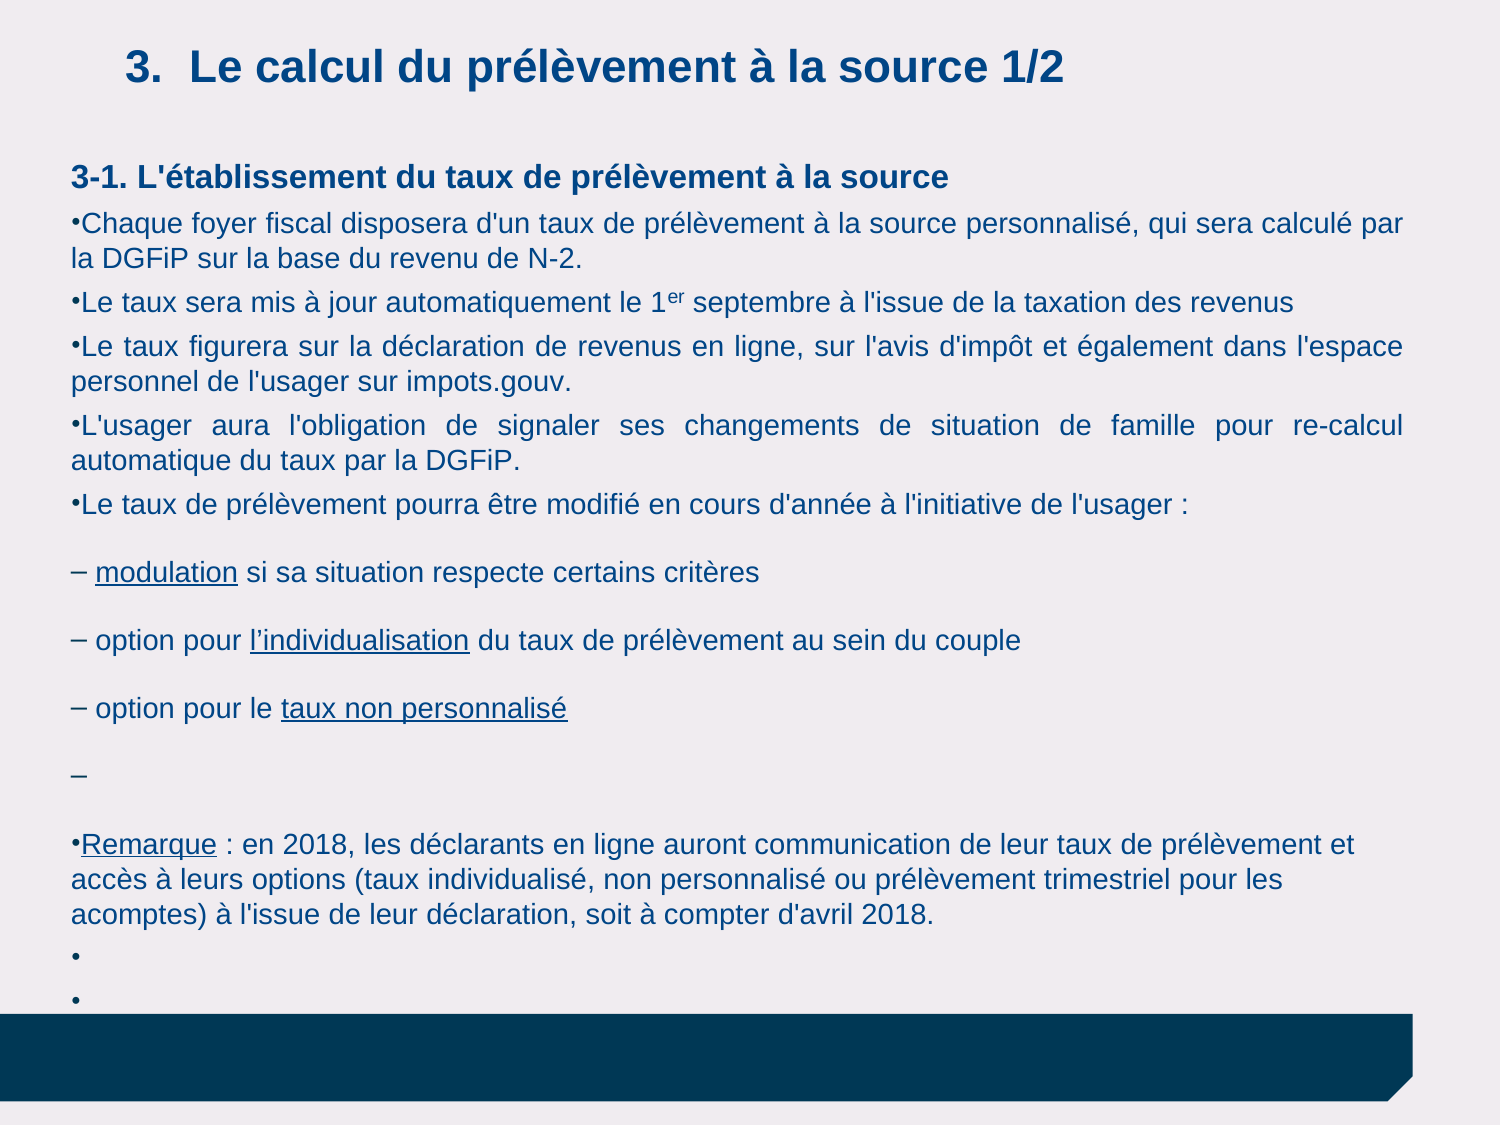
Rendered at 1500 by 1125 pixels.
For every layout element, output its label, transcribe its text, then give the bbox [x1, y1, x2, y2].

list 3-1. L'établissement du taux de prélèvement à la source Chaque foyer fiscal disposera d'un taux de prélèvement à la source personnalisé, qui sera calculé par la DGFiP sur la base du revenu de N-2. Le taux sera mis à jour automatiquement le 1er septembre à l'issue de la taxation des revenus Le taux figurera sur la déclaration de revenus en ligne, sur l'avis d'impôt et également dans l'espace personnel de l'usager sur impots.gouv. L'usager aura l'obligation de signaler ses changements de situation de famille pour re-calcul automatique du taux par la DGFiP. Le taux de prélèvement pourra être modifié en cours d'année à l'initiative de l'usager : modulation si sa situation respecte certains critères option pour l’individualisation du taux de prélèvement au sein du couple option pour le taux non personnalisé Remarque : en 2018, les déclarants en ligne auront communication de leur taux de prélèvement et accès à leurs options (taux individualisé, non personnalisé ou prélèvement trimestriel pour les acomptes) à l'issue de leur déclaration, soit à compter d'avril 2018. [70, 155, 1406, 1018]
title 3. Le calcul du prélèvement à la source 1/2 [125, 11, 1441, 123]
text_box [0, 1013, 1413, 1102]
